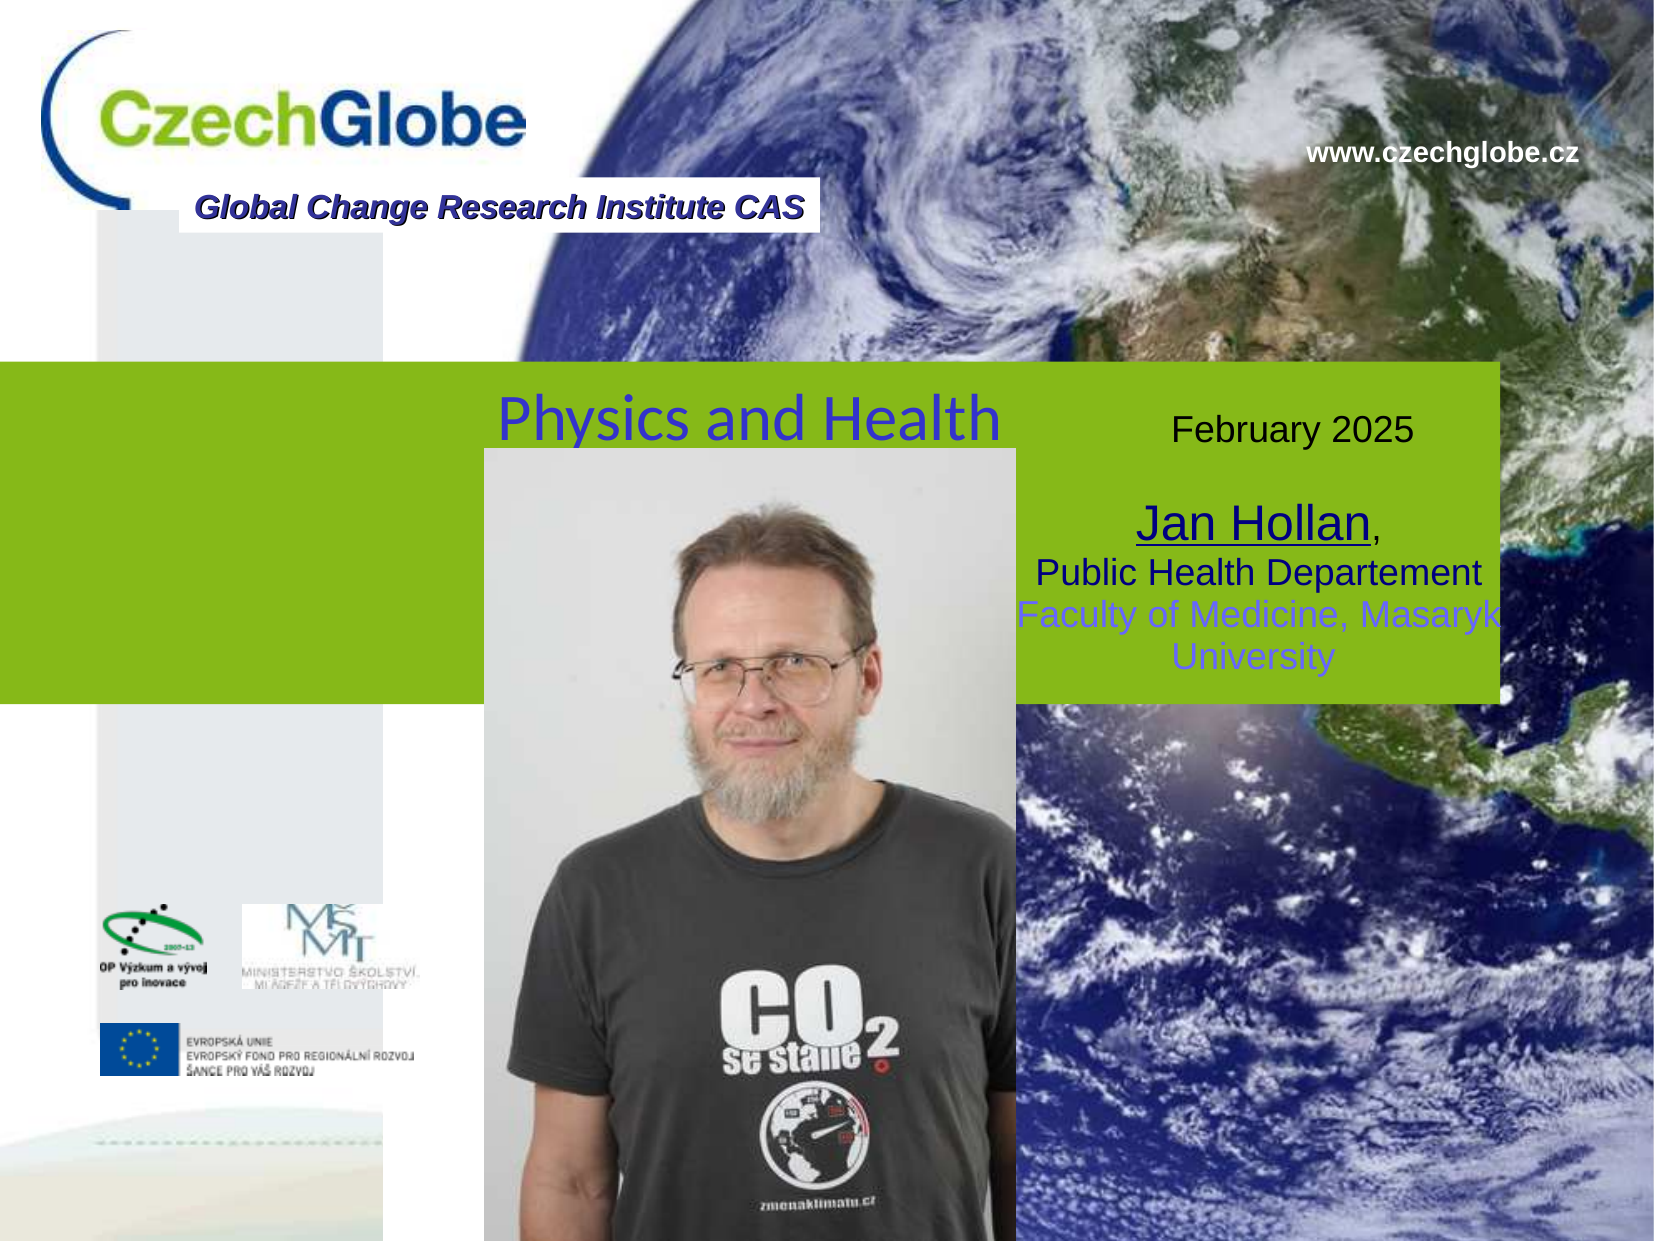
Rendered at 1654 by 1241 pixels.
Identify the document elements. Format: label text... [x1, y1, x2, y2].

text_box February 2025 [307, 401, 1430, 470]
text_box Jan Hollan, Public Health Departement Faculty of Medicine, Masaryk University [980, 488, 1538, 685]
text_box Global Change Research Institute CAS [179, 177, 820, 233]
text_box www.czechglobe.cz [1071, 125, 1595, 212]
title Physics and Health [23, 377, 1477, 449]
picture [0, 0, 1654, 1241]
